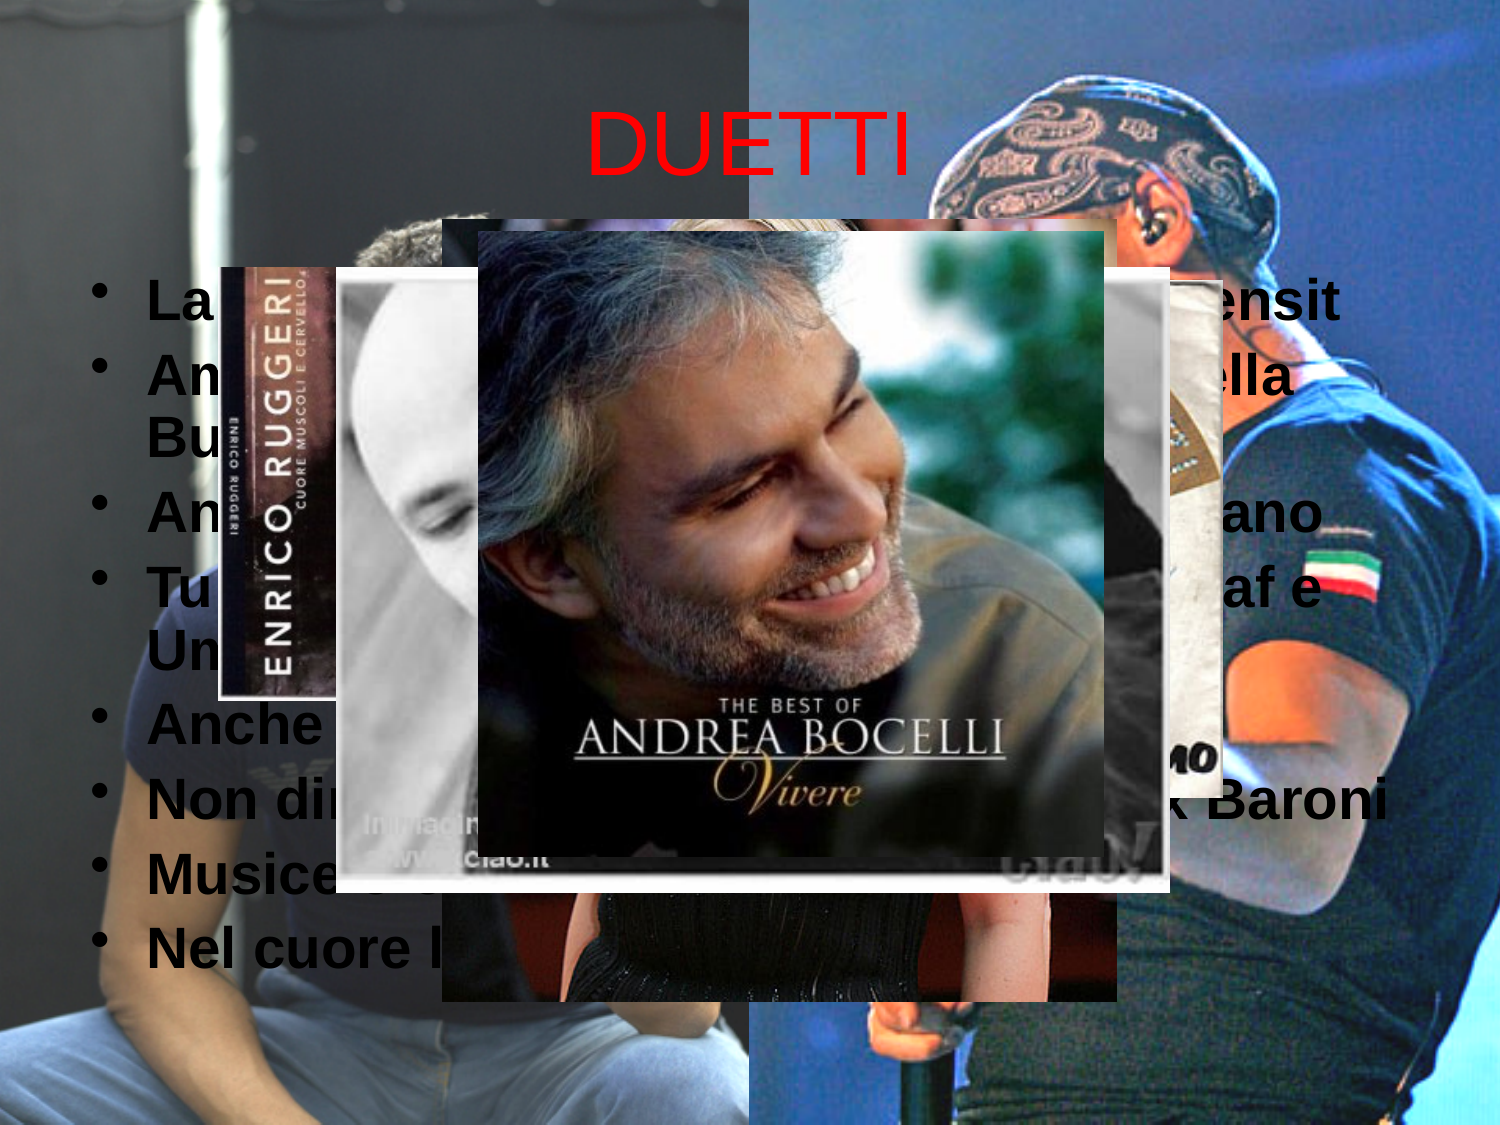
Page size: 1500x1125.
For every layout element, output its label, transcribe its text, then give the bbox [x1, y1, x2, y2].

picture [0, 0, 1500, 1125]
title DUETTI [75, 45, 1425, 233]
list La luce buona delle stelle-con Patsy Kensit Amarti è l‘immensoper me- con Antonella Bucci Andare…in ogni senso-con Piero Cassano Tu vivrai-con i Pooh, Enrico Ruggeri, Raf e Umberto Tozzi Anche tu-con Raf Non dimenticare Disneyland-con Alex Baroni Musice è-con Andrea Bocelli Nel cuore lei-con Andrea Bocelli [75, 262, 1425, 1071]
